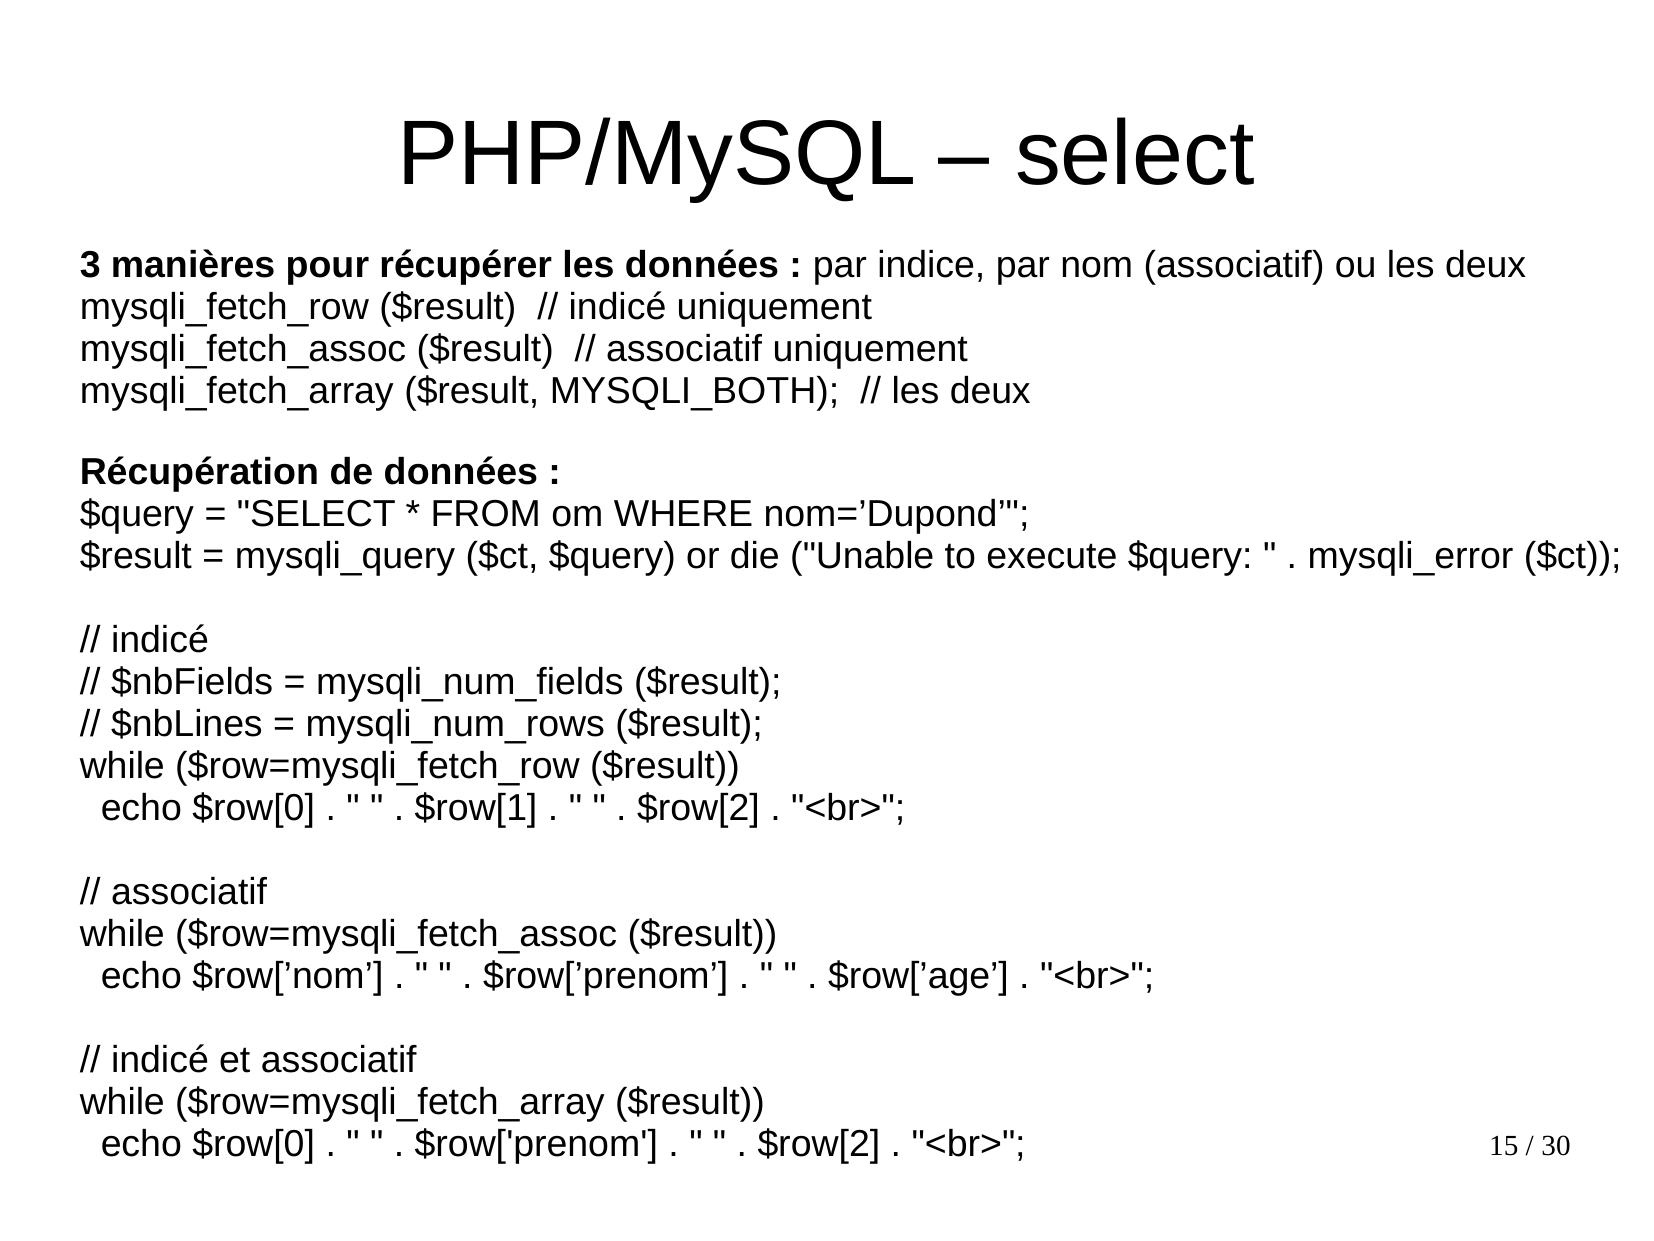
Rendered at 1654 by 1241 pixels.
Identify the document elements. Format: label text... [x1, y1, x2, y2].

text_box Récupération de données : $query = "SELECT * FROM om WHERE nom=’Dupond’"; $result = mysqli_query ($ct, $query) or die ("Unable to execute $query: " . mysqli_error ($ct)); // indicé // $nbFields = mysqli_num_fields ($result); // $nbLines = mysqli_num_rows ($result); while ($row=mysqli_fetch_row ($result)) echo $row[0] . " " . $row[1] . " " . $row[2] . "<br>"; // associatif while ($row=mysqli_fetch_assoc ($result)) echo $row[’nom’] . " " . $row[’prenom’] . " " . $row[’age’] . "<br>"; // indicé et associatif while ($row=mysqli_fetch_array ($result)) echo $row[0] . " " . $row['prenom'] . " " . $row[2] . "<br>"; [64, 442, 1648, 1172]
text_box 3 manières pour récupérer les données : par indice, par nom (associatif) ou les deux mysqli_fetch_row ($result) // indicé uniquement mysqli_fetch_assoc ($result) // associatif uniquement mysqli_fetch_array ($result, MYSQLI_BOTH); // les deux [64, 235, 1571, 419]
title PHP/MySQL – select [82, 49, 1571, 235]
